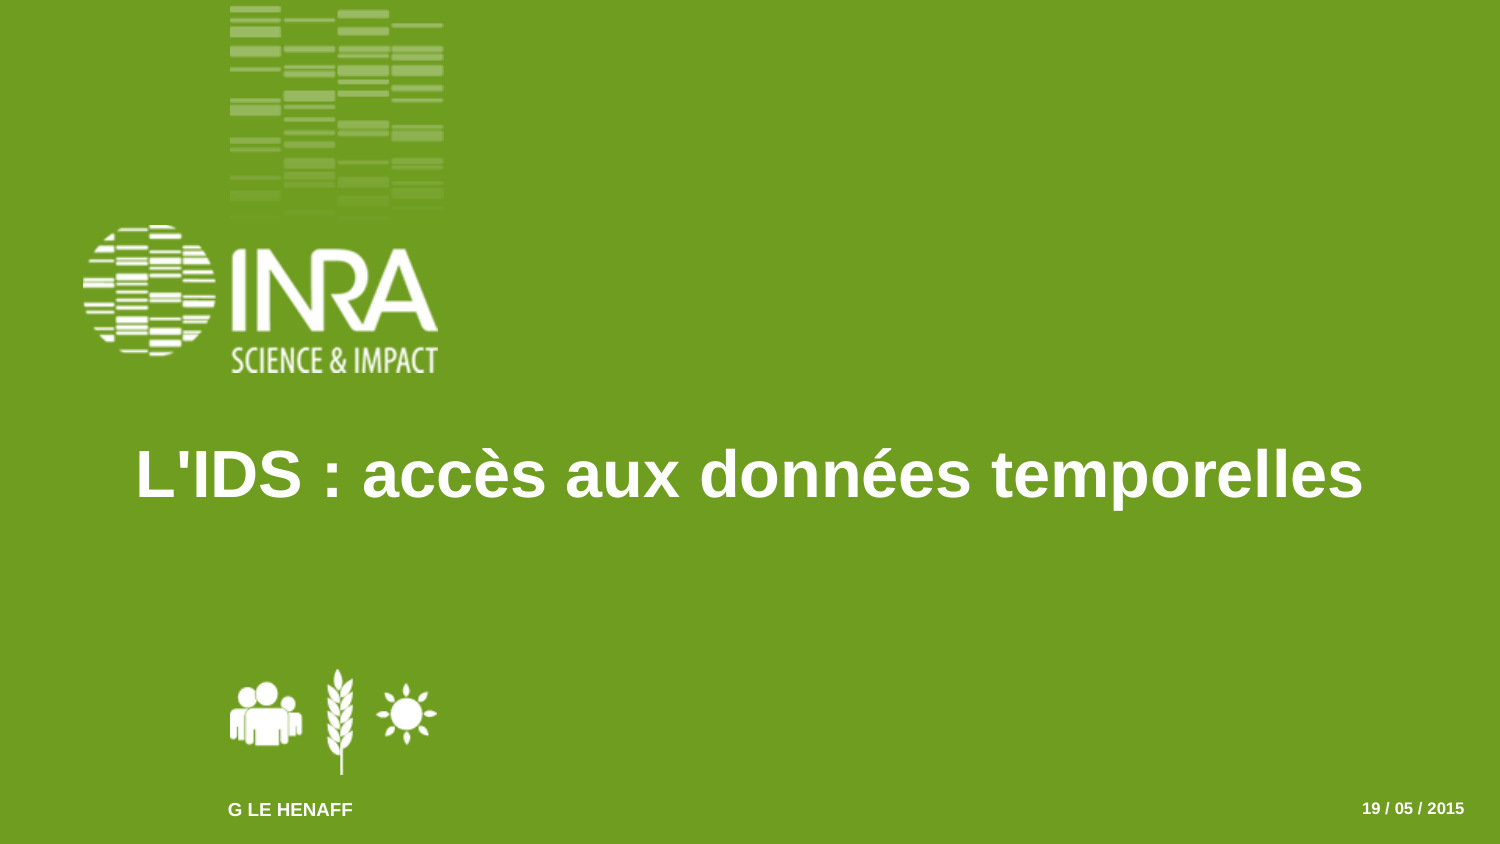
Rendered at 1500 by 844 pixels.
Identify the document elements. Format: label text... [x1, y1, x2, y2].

picture [83, 0, 444, 373]
text_box G LE HENAFF [213, 790, 892, 828]
picture [230, 669, 437, 775]
text_box L'IDS : accès aux données temporelles [121, 423, 1445, 598]
text_box 19 / 05 / 2015 [1167, 790, 1480, 826]
